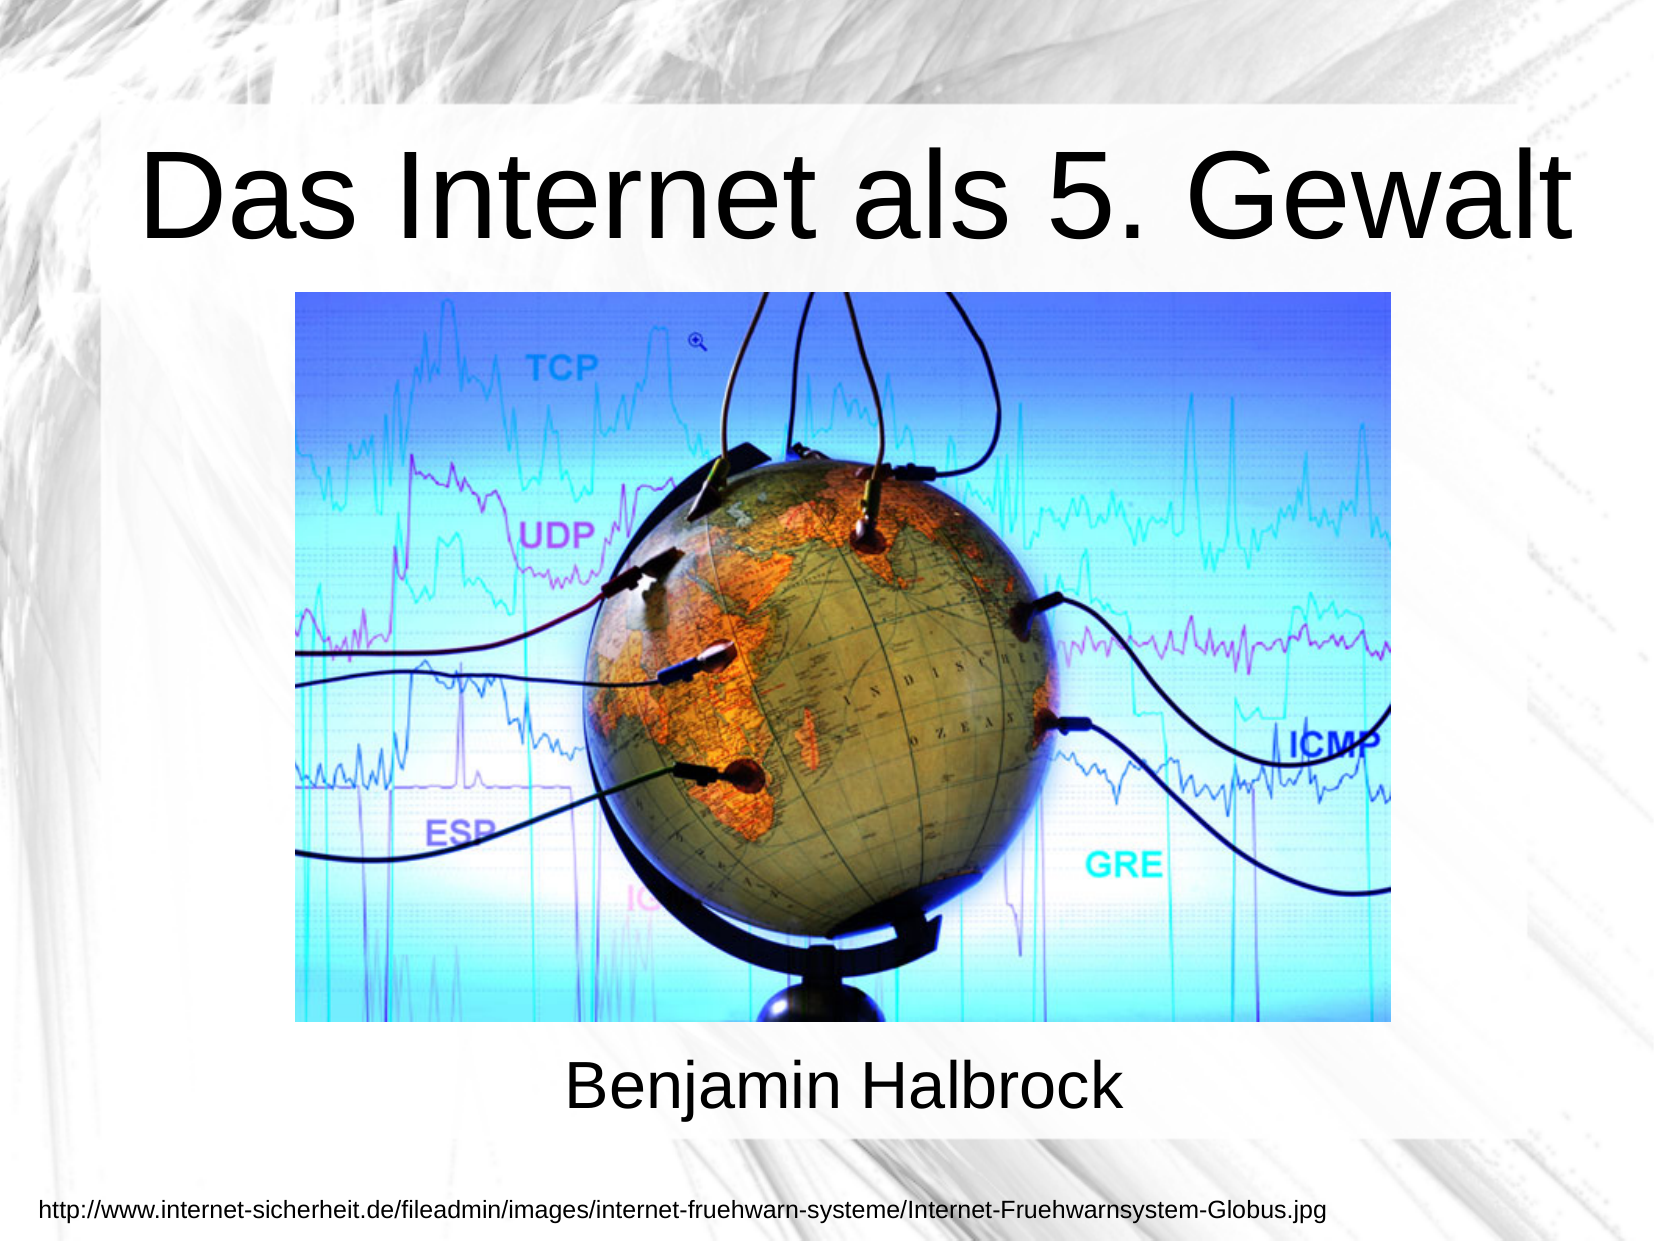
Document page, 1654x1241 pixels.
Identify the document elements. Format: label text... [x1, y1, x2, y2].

text_box http://www.internet-sicherheit.de/fileadmin/images/internet-fruehwarn-systeme/Internet-Fruehwarnsystem-Globus.jpg [23, 1188, 1493, 1238]
text_box Benjamin Halbrock [118, 1032, 1571, 1139]
title Das Internet als 5. Gewalt [118, 118, 1595, 272]
picture [0, 0, 1654, 1241]
